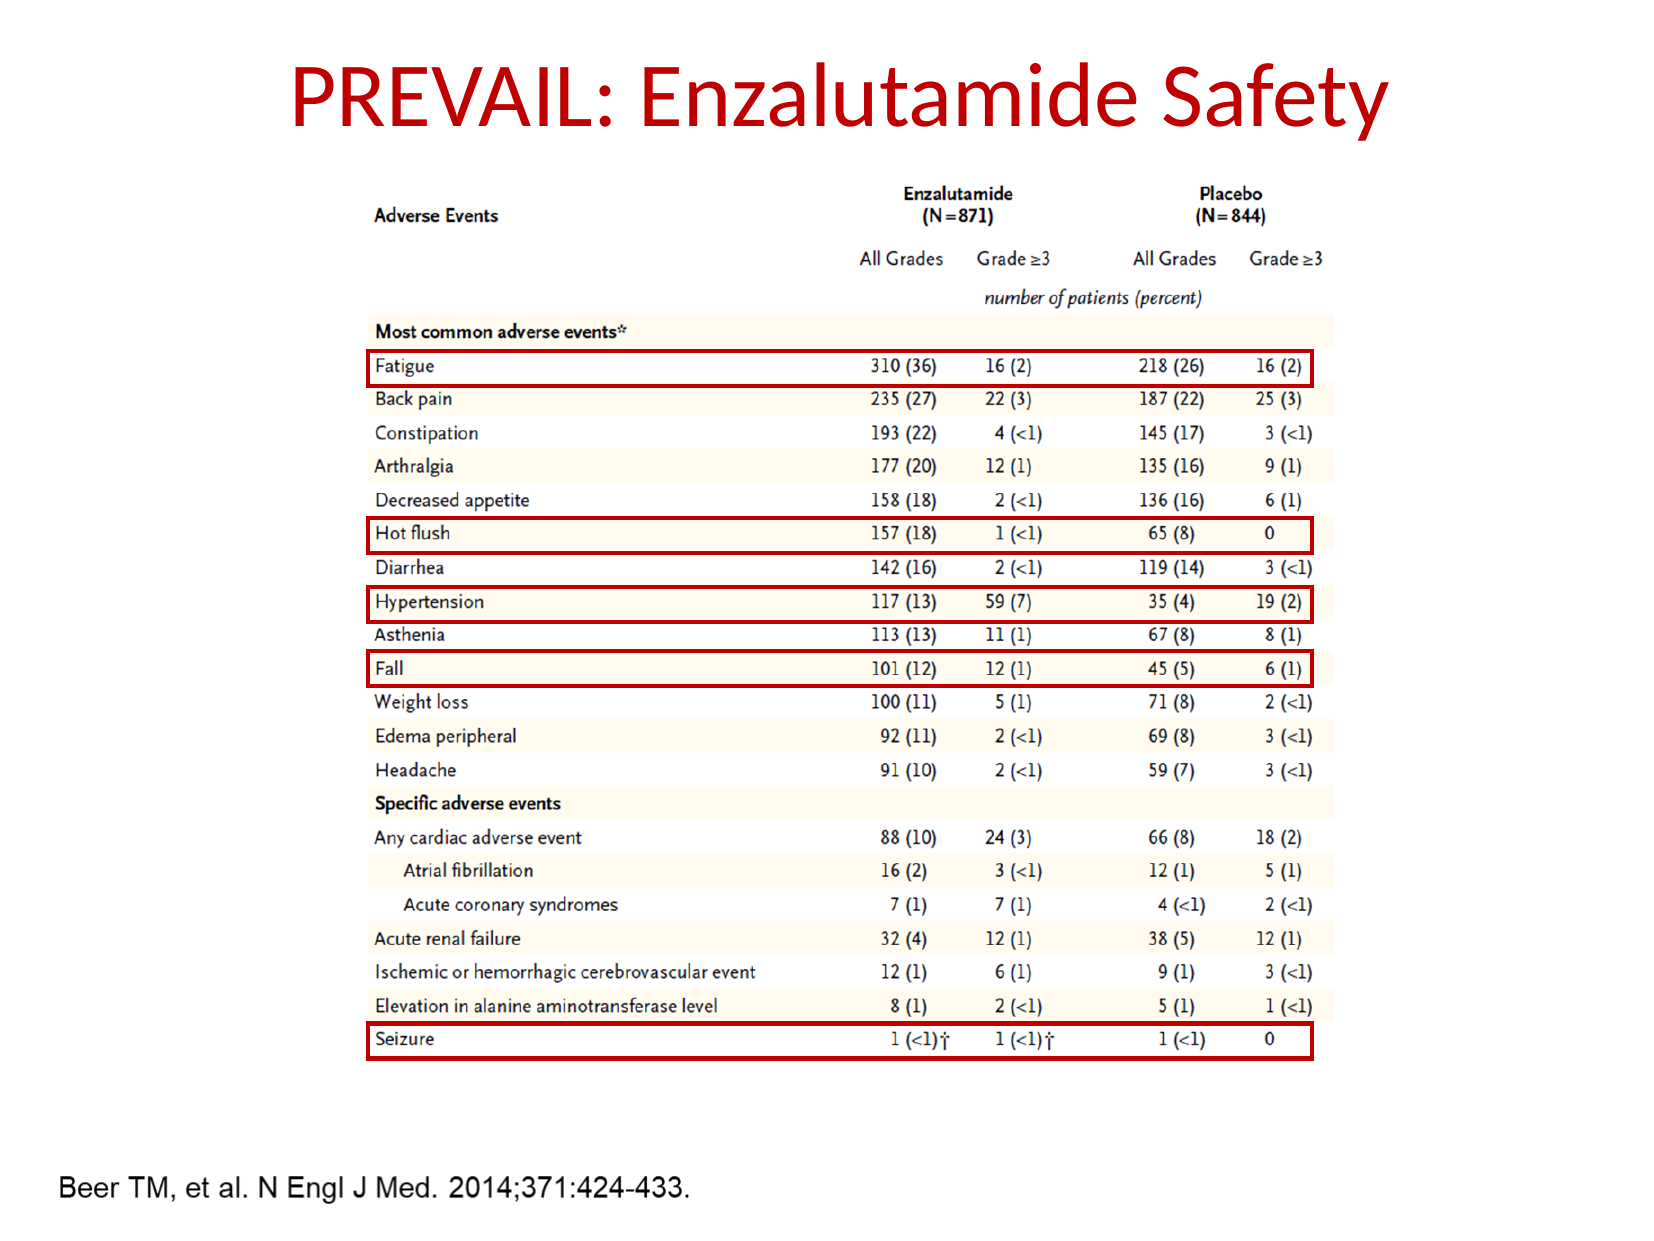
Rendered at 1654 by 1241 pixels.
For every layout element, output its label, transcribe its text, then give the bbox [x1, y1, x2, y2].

picture [370, 1026, 1310, 1056]
picture [368, 207, 1334, 1062]
picture [370, 353, 1310, 384]
picture [370, 520, 1310, 551]
picture [41, 1161, 712, 1221]
text_box PREVAIL: Enzalutamide Safety [96, 0, 1585, 207]
picture [370, 653, 1310, 684]
picture [370, 589, 1310, 620]
